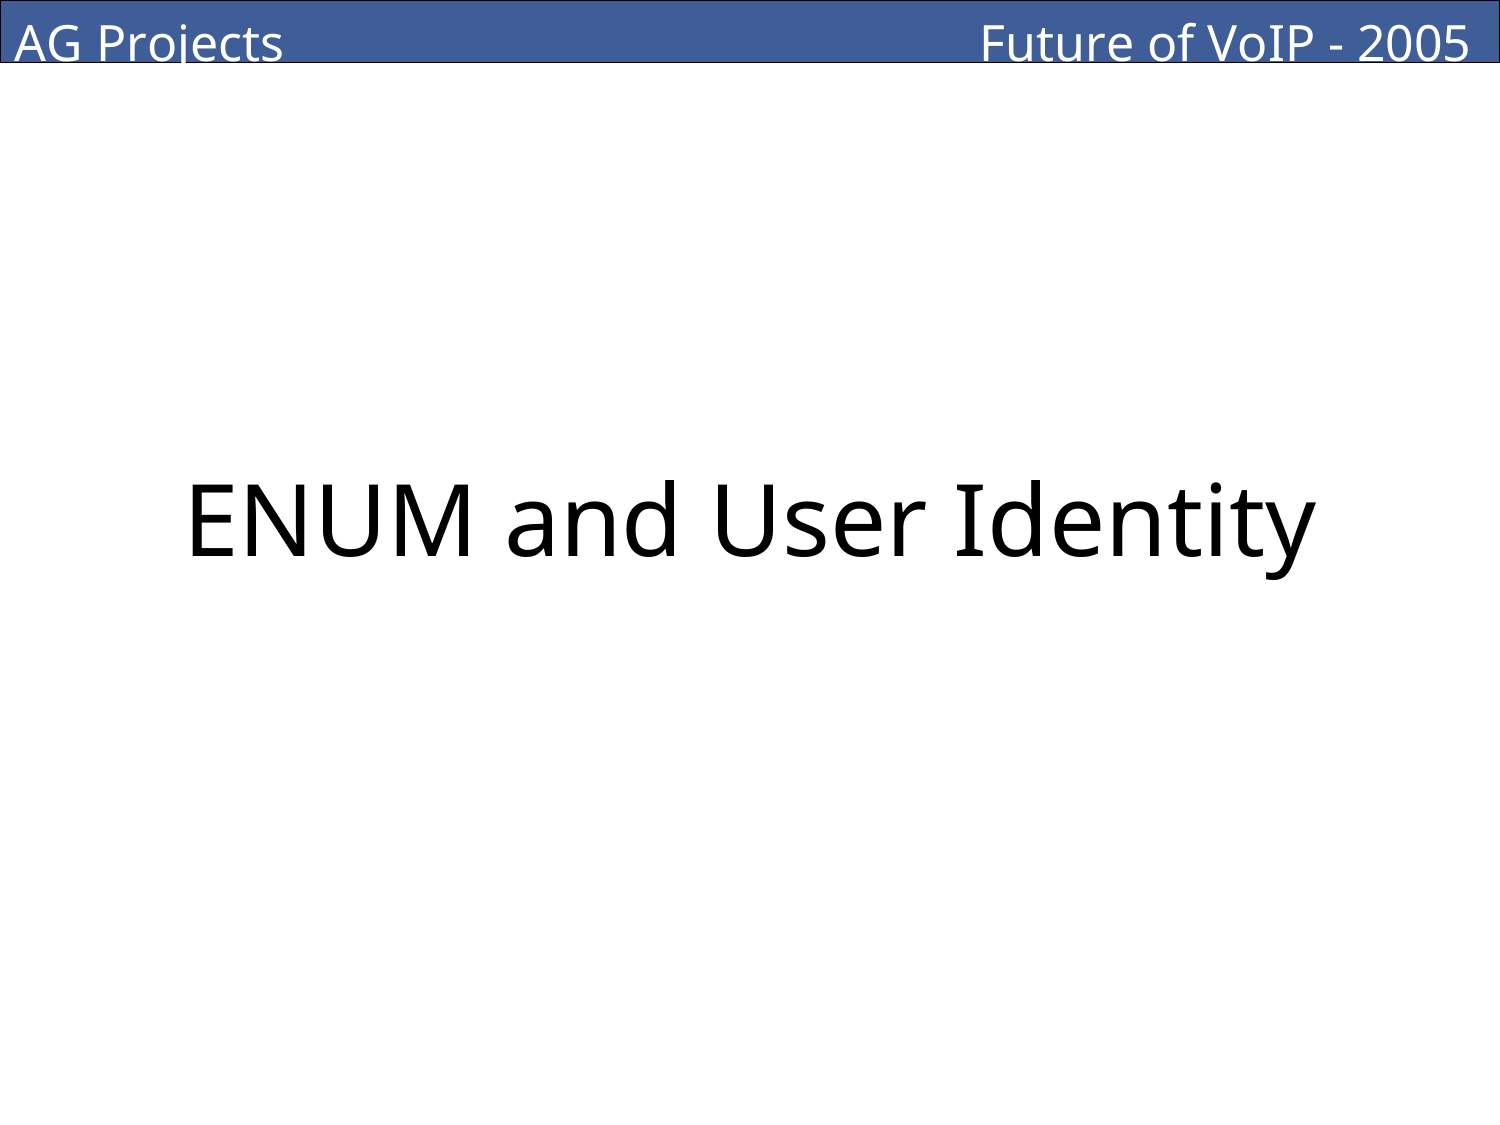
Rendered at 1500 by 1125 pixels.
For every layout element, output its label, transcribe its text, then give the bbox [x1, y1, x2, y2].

text_box ENUM and User Identity [100, 441, 1400, 684]
